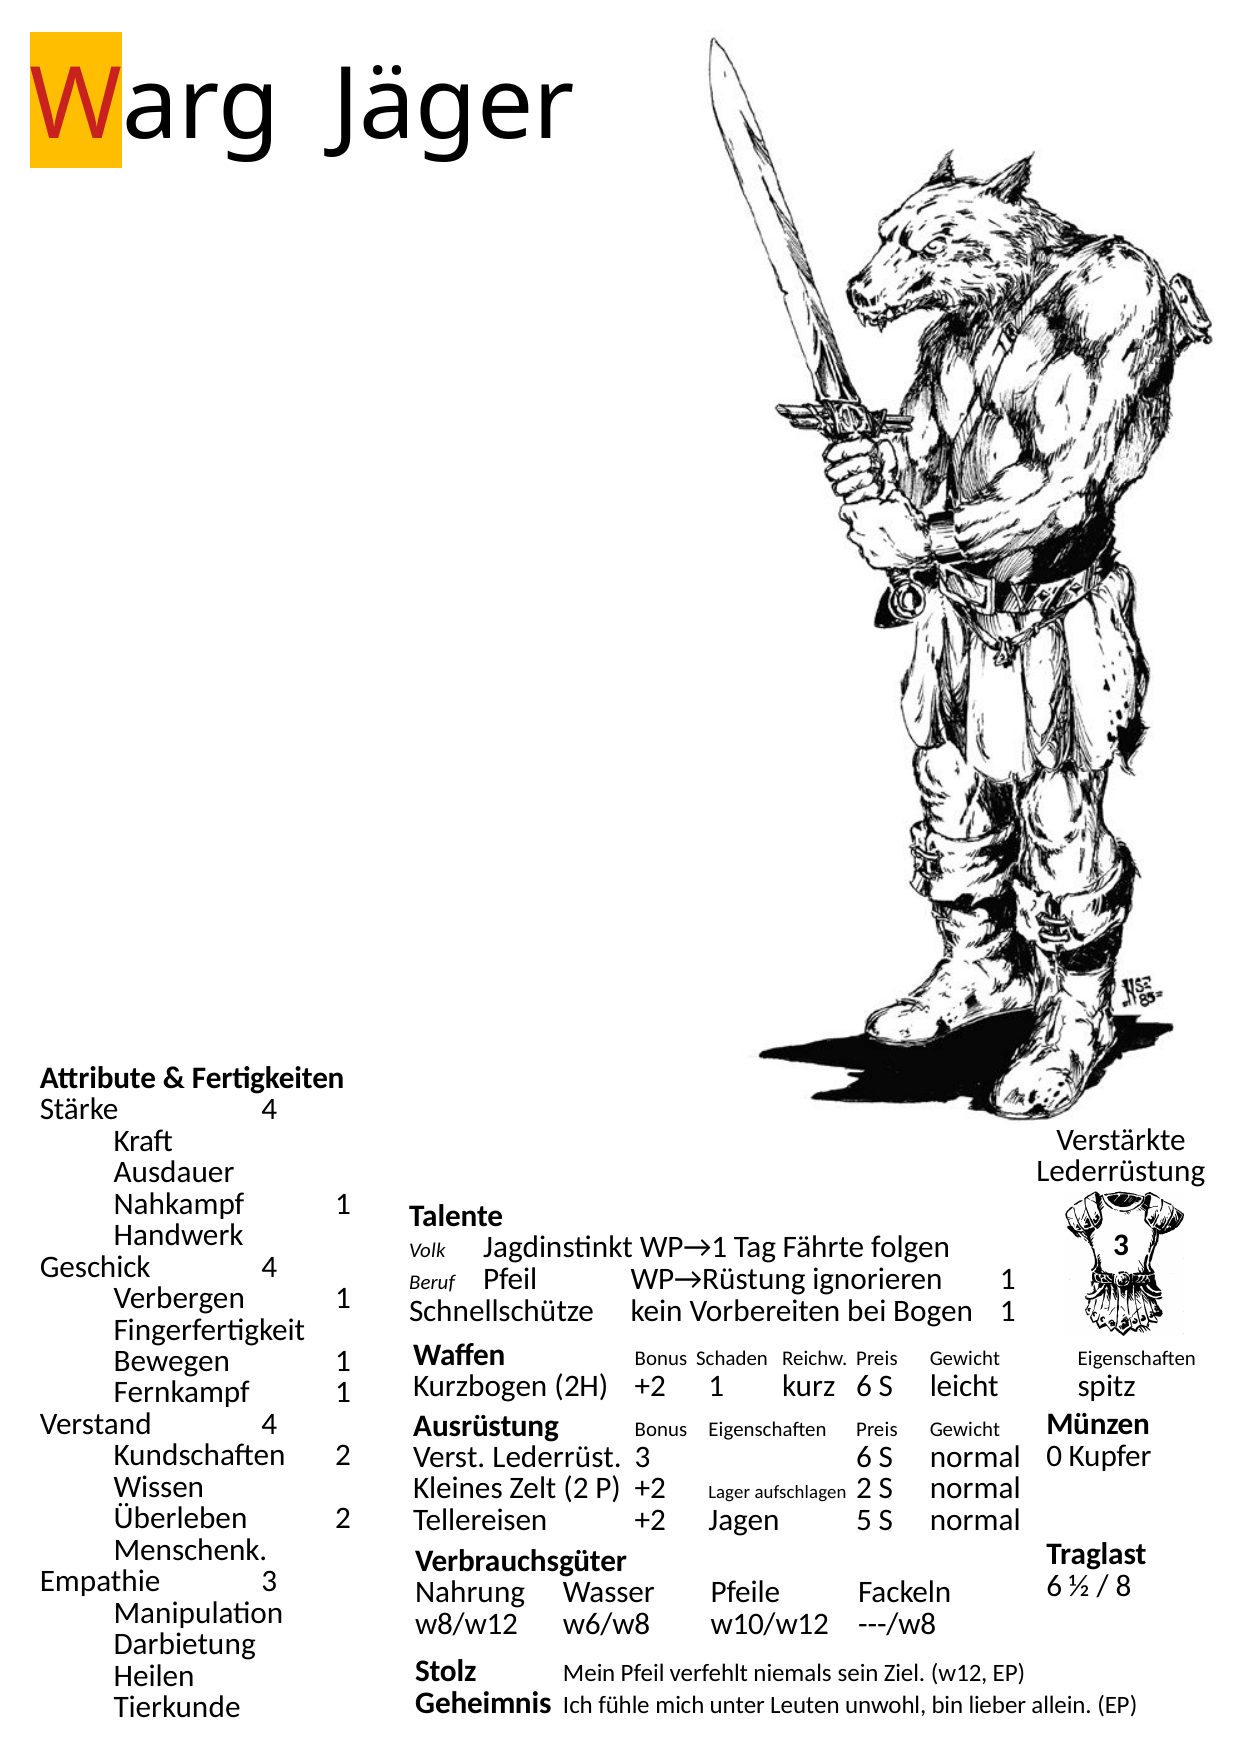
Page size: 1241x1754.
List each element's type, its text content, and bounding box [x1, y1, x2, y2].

text_box Warg Jäger [14, 24, 567, 157]
text_box Attribute & Fertigkeiten Stärke 4 Kraft Ausdauer Nahkampf 1 Handwerk Geschick 4 Verbergen 1 Fingerfertigkeit Bewegen 1 Fernkampf 1 Verstand 4 Kundschaften 2 Wissen Überleben 2 Menschenk. Empathie 3 Manipulation Darbietung Heilen Tierkunde [25, 1057, 374, 1729]
picture [1065, 1270, 1184, 1336]
text_box Verbrauchsgüter Nahrung Wasser Pfeile Fackeln w8/w12 w6/w8 w10/w12 ---/w8 [400, 1540, 979, 1649]
text_box Stolz Mein Pfeil verfehlt niemals sein Ziel. (w12, EP) Geheimnis Ich fühle mich unter Leuten unwohl, bin lieber allein. (EP) [400, 1650, 1190, 1729]
text_box Ausrüstung Bonus Eigenschaften Preis Gewicht Verst. Lederrüst. 3 6 S normal Kleines Zelt (2 P) +2 Lager aufschlagen 2 S normal Tellereisen +2 Jagen 5 S normal [398, 1405, 1036, 1546]
text_box Verstärkte Lederrüstung 3 [1018, 1119, 1224, 1270]
text_box Münzen 0 Kupfer [1031, 1403, 1208, 1488]
text_box Waffen Bonus Schaden Reichw. Preis Gewicht Eigenschaften Kurzbogen (2H) +2 1 kurz 6 S leicht spitz [398, 1334, 1219, 1446]
text_box Traglast 6 ½ / 8 [1031, 1533, 1208, 1618]
picture [703, 29, 1218, 1126]
text_box Talente Volk Jagdinstinkt WP→1 Tag Fährte folgen Beruf Pfeil WP→Rüstung ignorieren 1 Schnellschütze kein Vorbereiten bei Bogen 1 [394, 1195, 1047, 1337]
